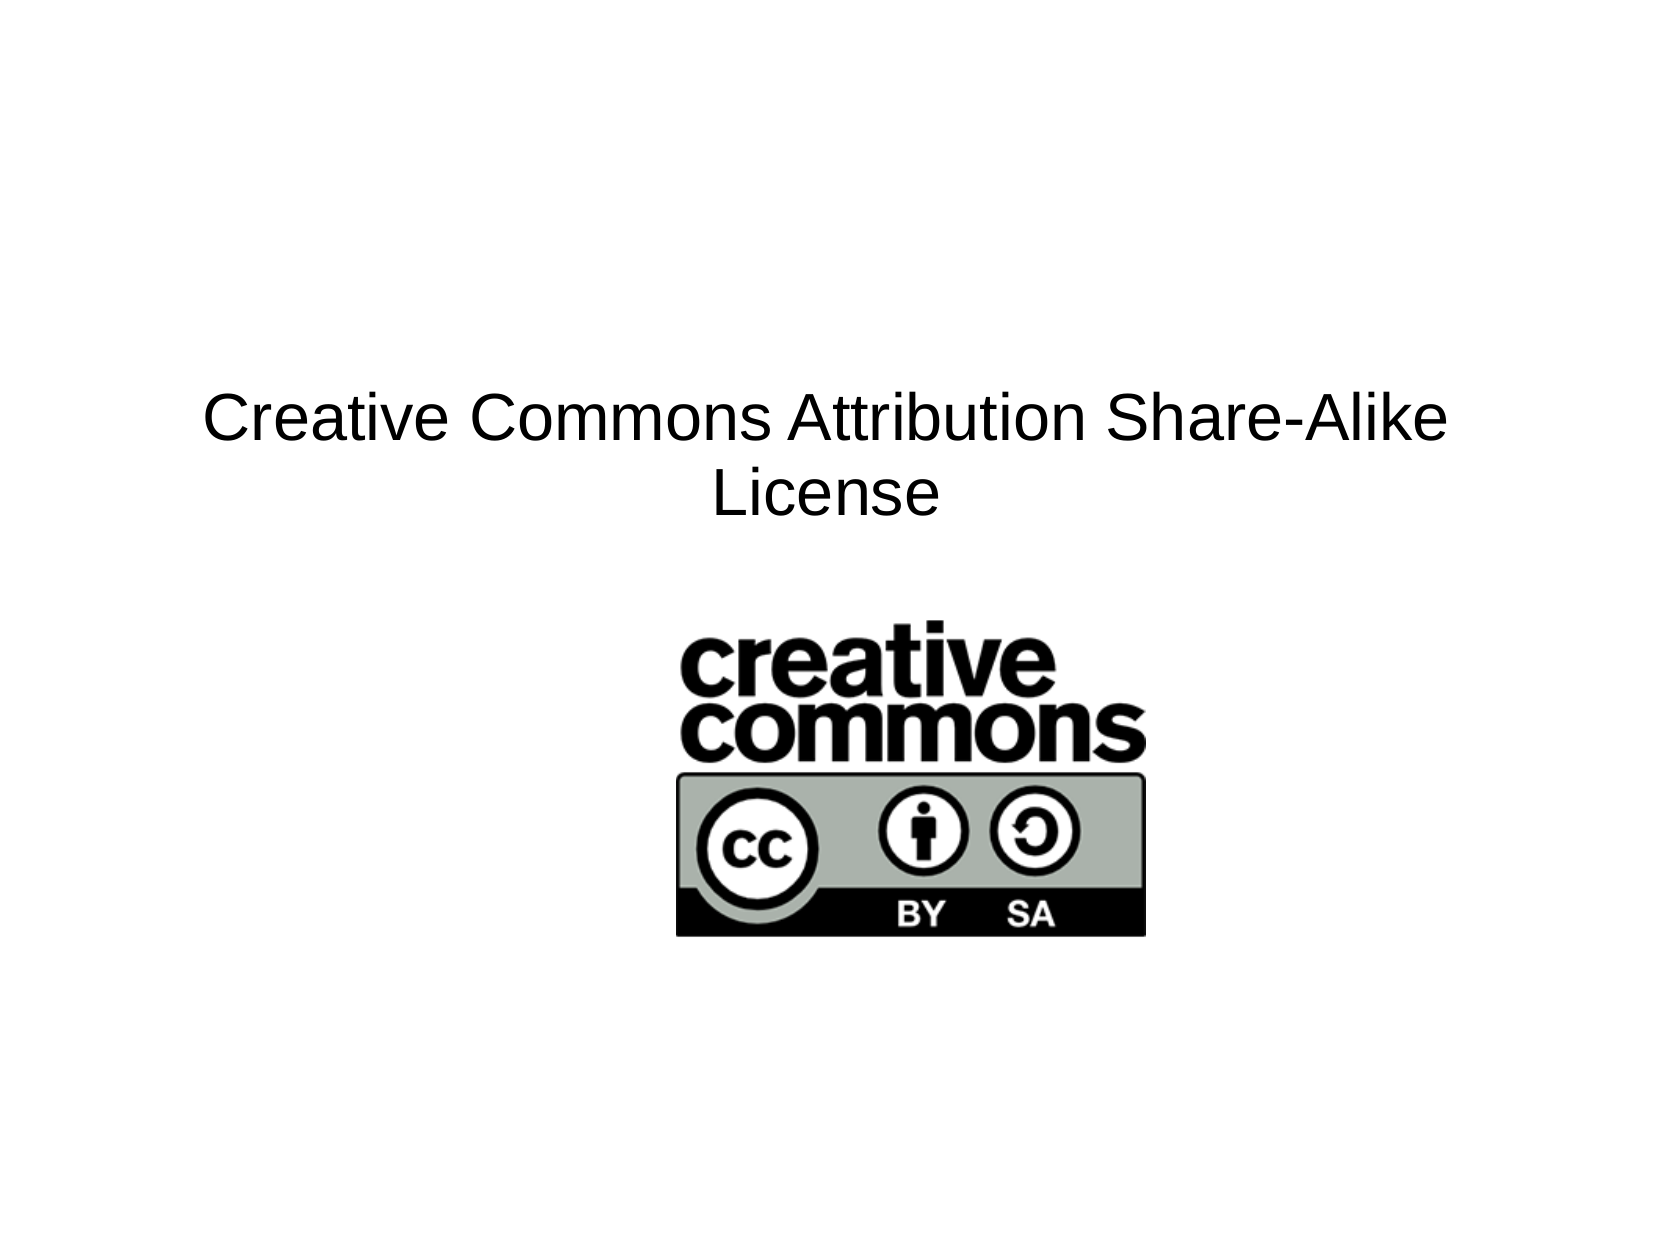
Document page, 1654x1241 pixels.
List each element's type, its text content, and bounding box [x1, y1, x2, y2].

subtitle Creative Commons Attribution Share-Alike License [82, 49, 1571, 1010]
picture [676, 619, 1146, 948]
